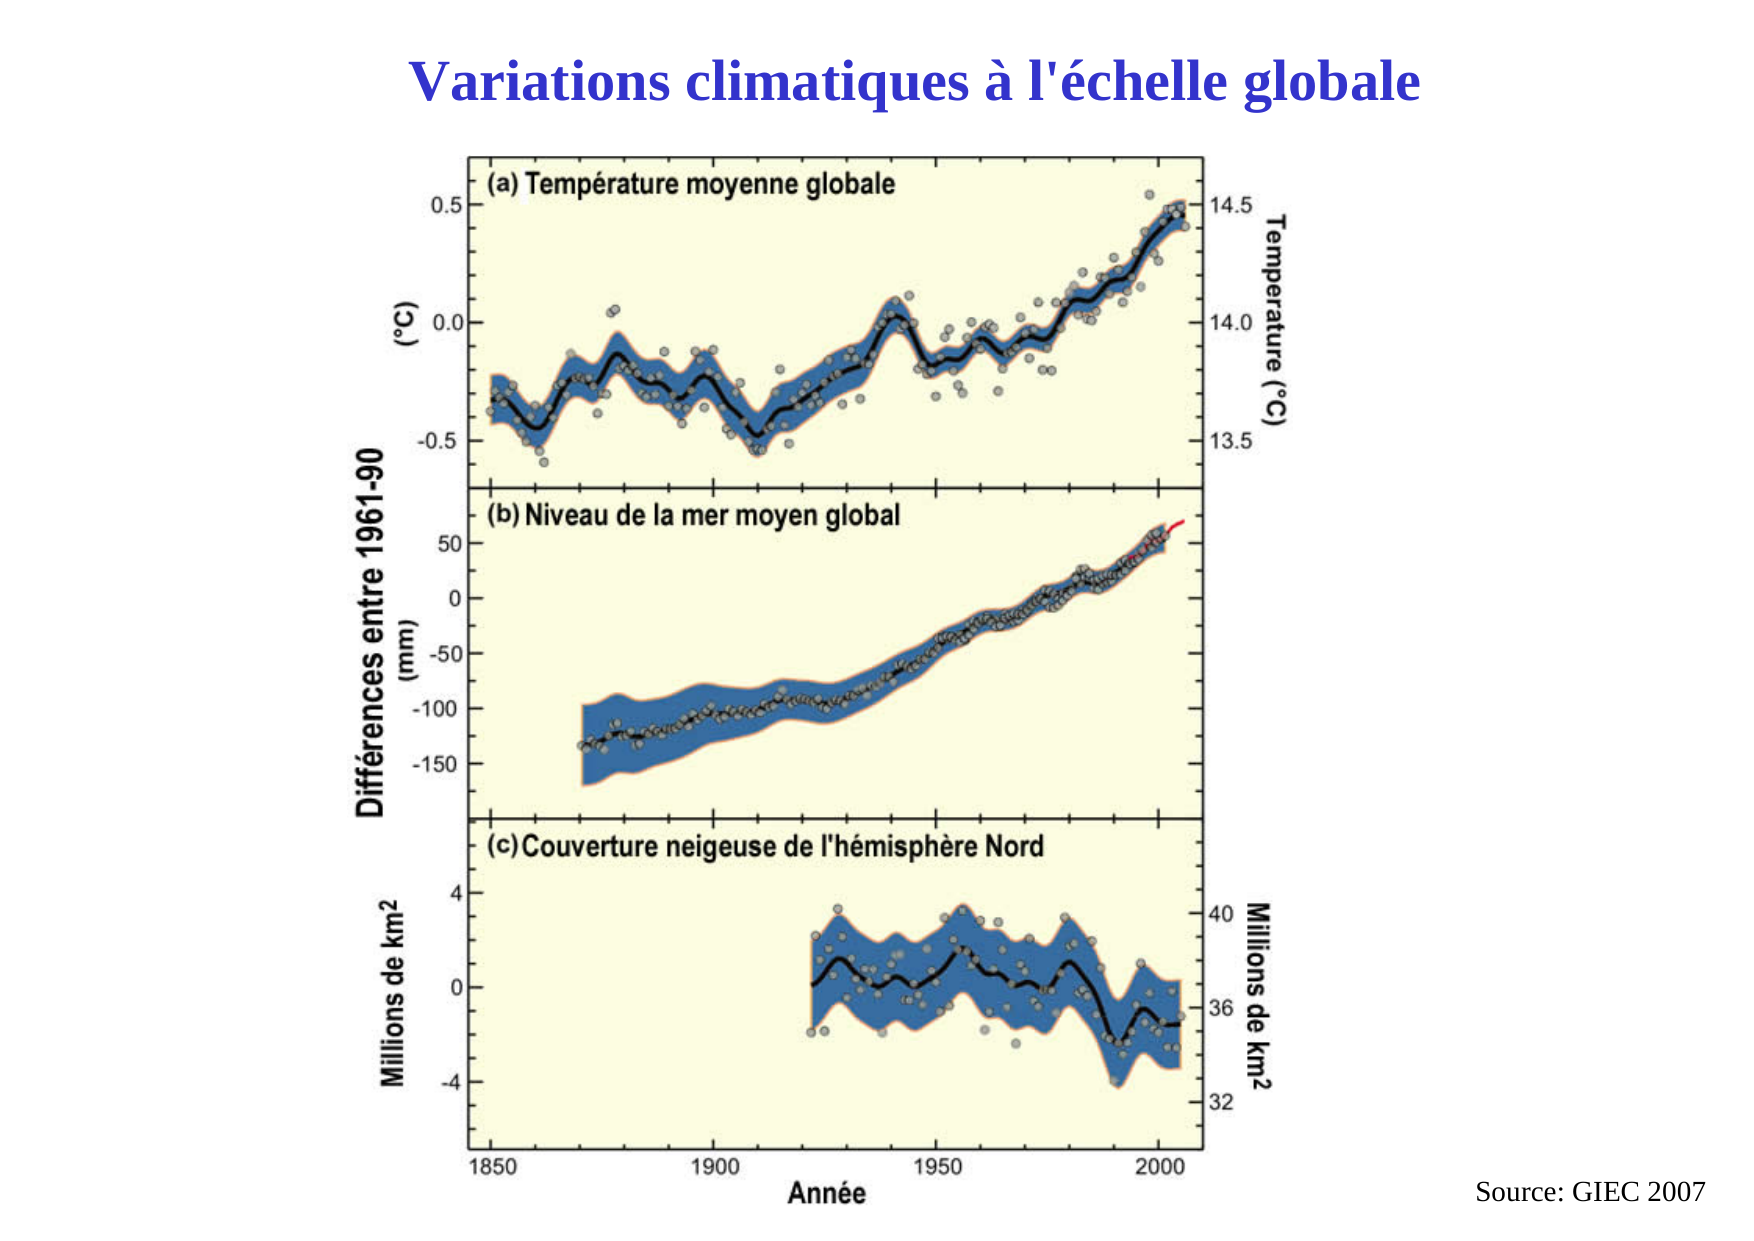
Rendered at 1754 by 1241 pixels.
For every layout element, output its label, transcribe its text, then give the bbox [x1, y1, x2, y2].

text_box Source: GIEC 2007 [1223, 1169, 1722, 1216]
picture [347, 155, 1293, 1213]
text_box Variations climatiques à l'échelle globale [159, 44, 1672, 121]
